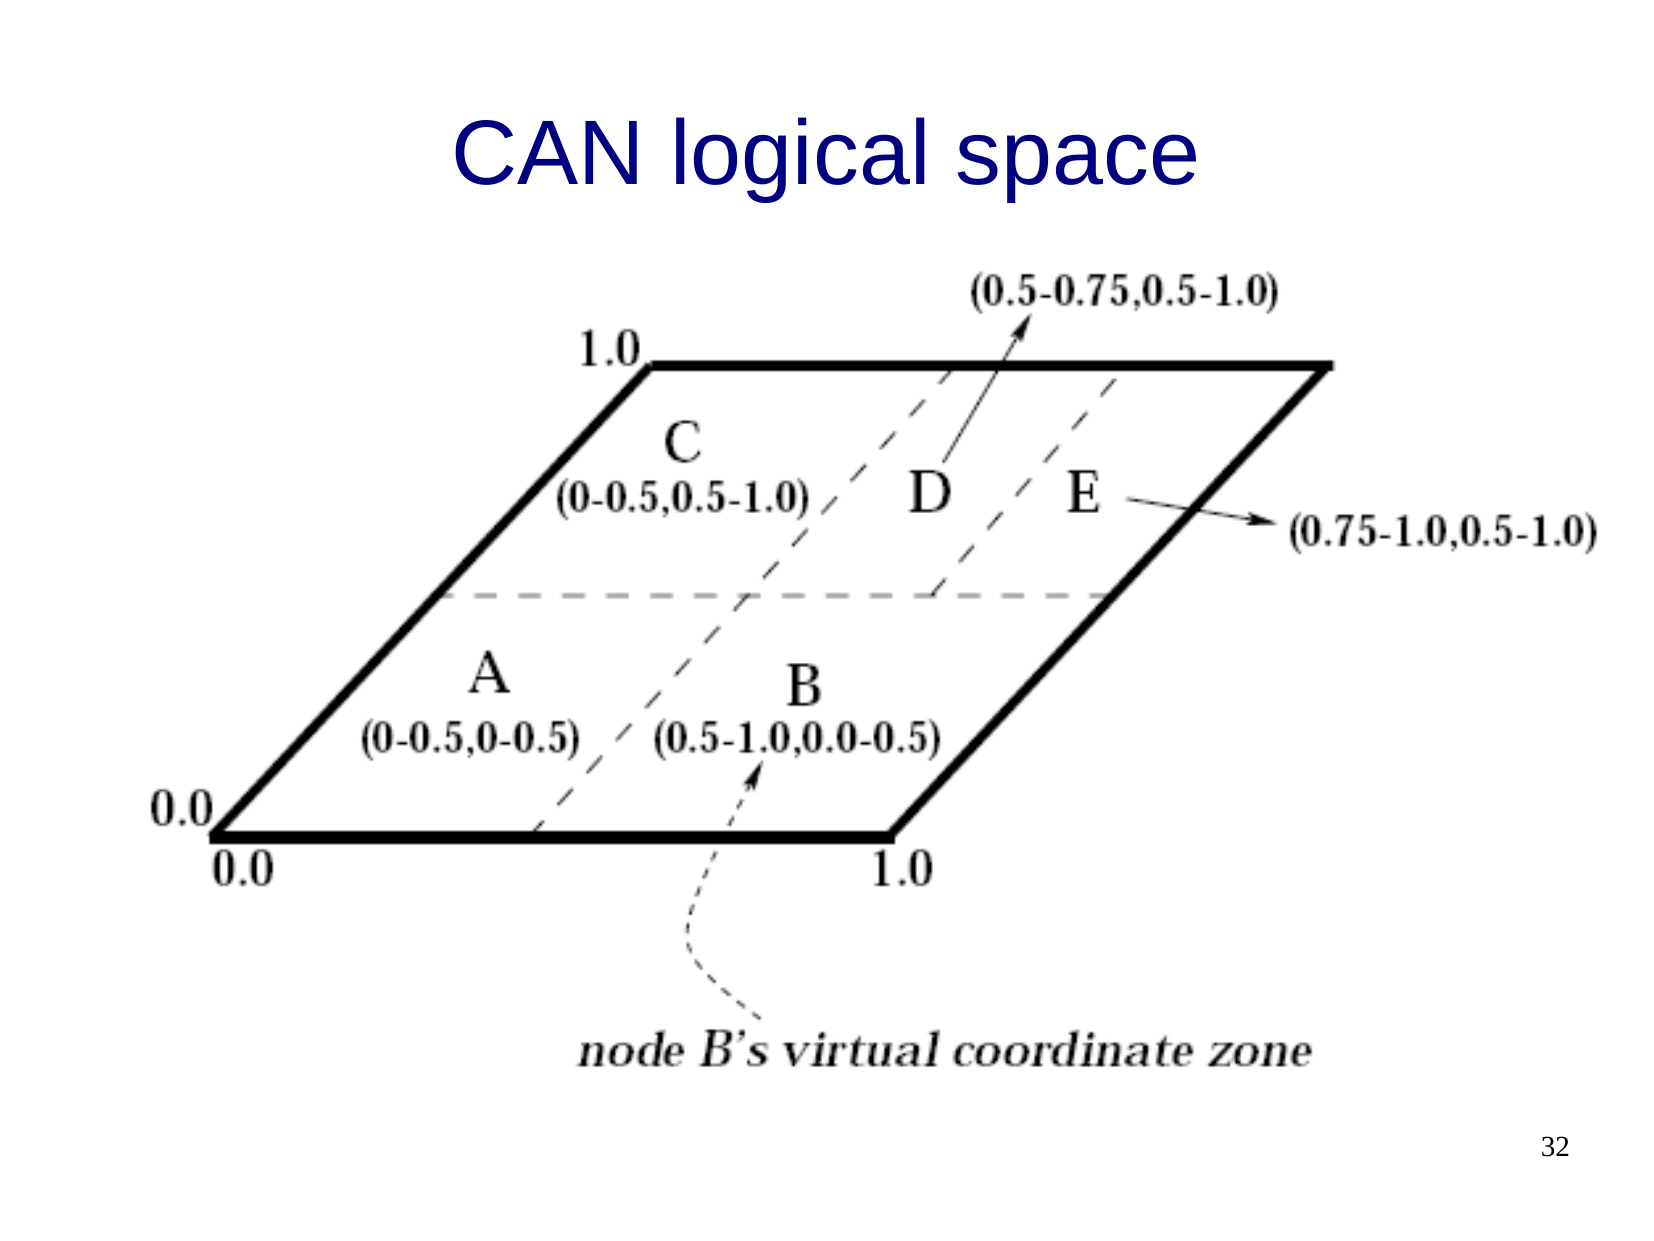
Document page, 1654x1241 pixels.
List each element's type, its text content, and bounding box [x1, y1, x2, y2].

title CAN logical space [82, 49, 1571, 257]
picture [139, 262, 1613, 1088]
